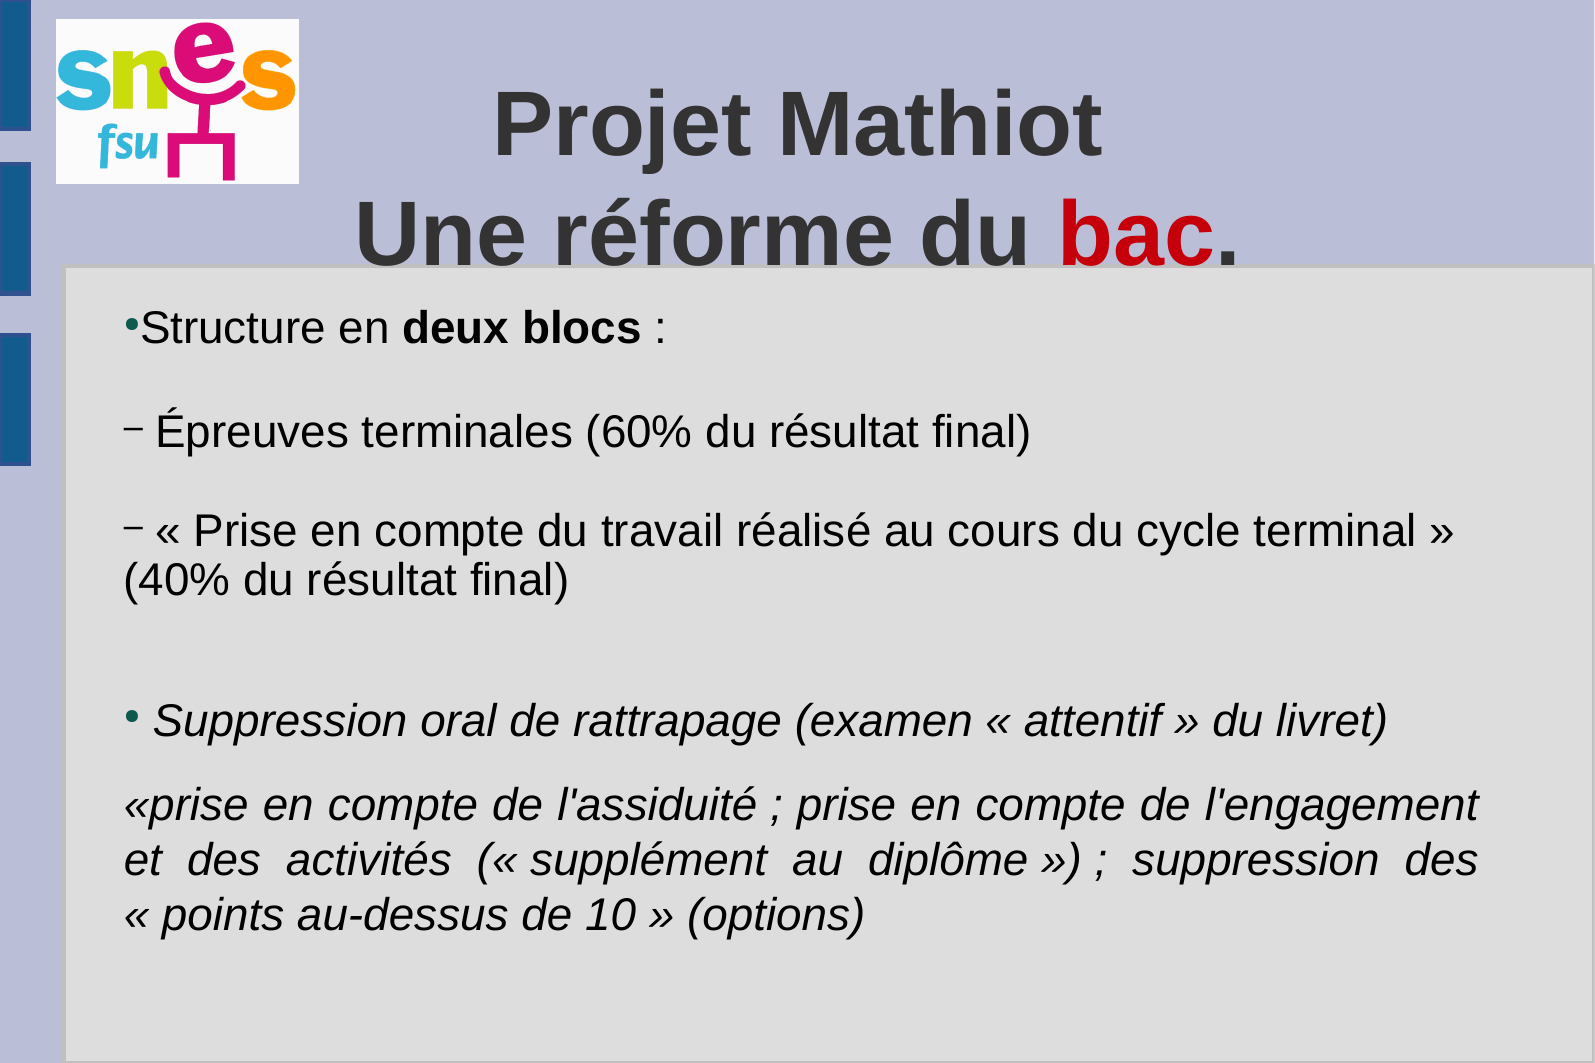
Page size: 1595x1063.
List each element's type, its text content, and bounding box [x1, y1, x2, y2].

list Structure en deux blocs : Épreuves terminales (60% du résultat final) « Prise en compte du travail réalisé au cours du cycle terminal » (40% du résultat final) Suppression oral de rattrapage (examen « attentif » du livret) «prise en compte de l'assiduité ; prise en compte de l'engagement et des activités (« supplément au diplôme ») ; suppression des « points au-dessus de 10 » (options) [123, 298, 1486, 1063]
title Projet Mathiot Une réforme du bac. [117, 64, 1479, 270]
picture [56, 19, 299, 184]
